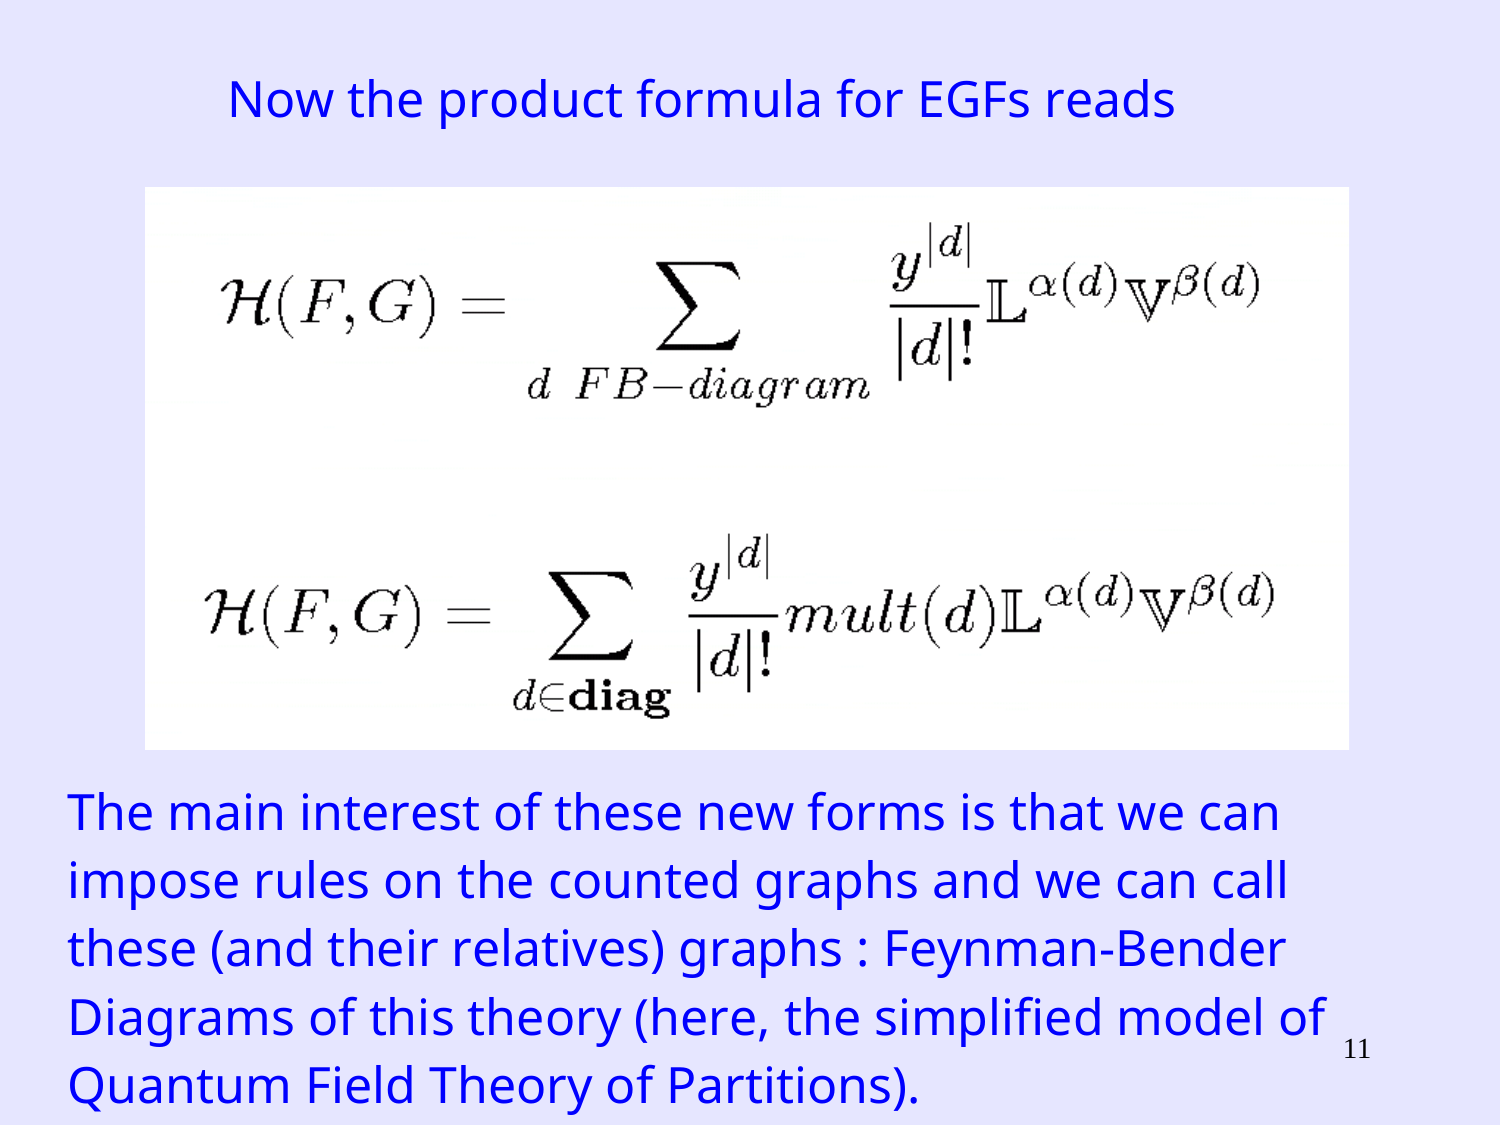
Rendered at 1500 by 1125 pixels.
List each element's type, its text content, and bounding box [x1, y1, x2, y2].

text_box The main interest of these new forms is that we can impose rules on the counted graphs and we can call these (and their relatives) graphs : Feynman-Bender Diagrams of this theory (here, the simplified model of Quantum Field Theory of Partitions). [53, 769, 1355, 1125]
text_box Now the product formula for EGFs reads [212, 56, 1192, 140]
picture [145, 187, 1350, 750]
